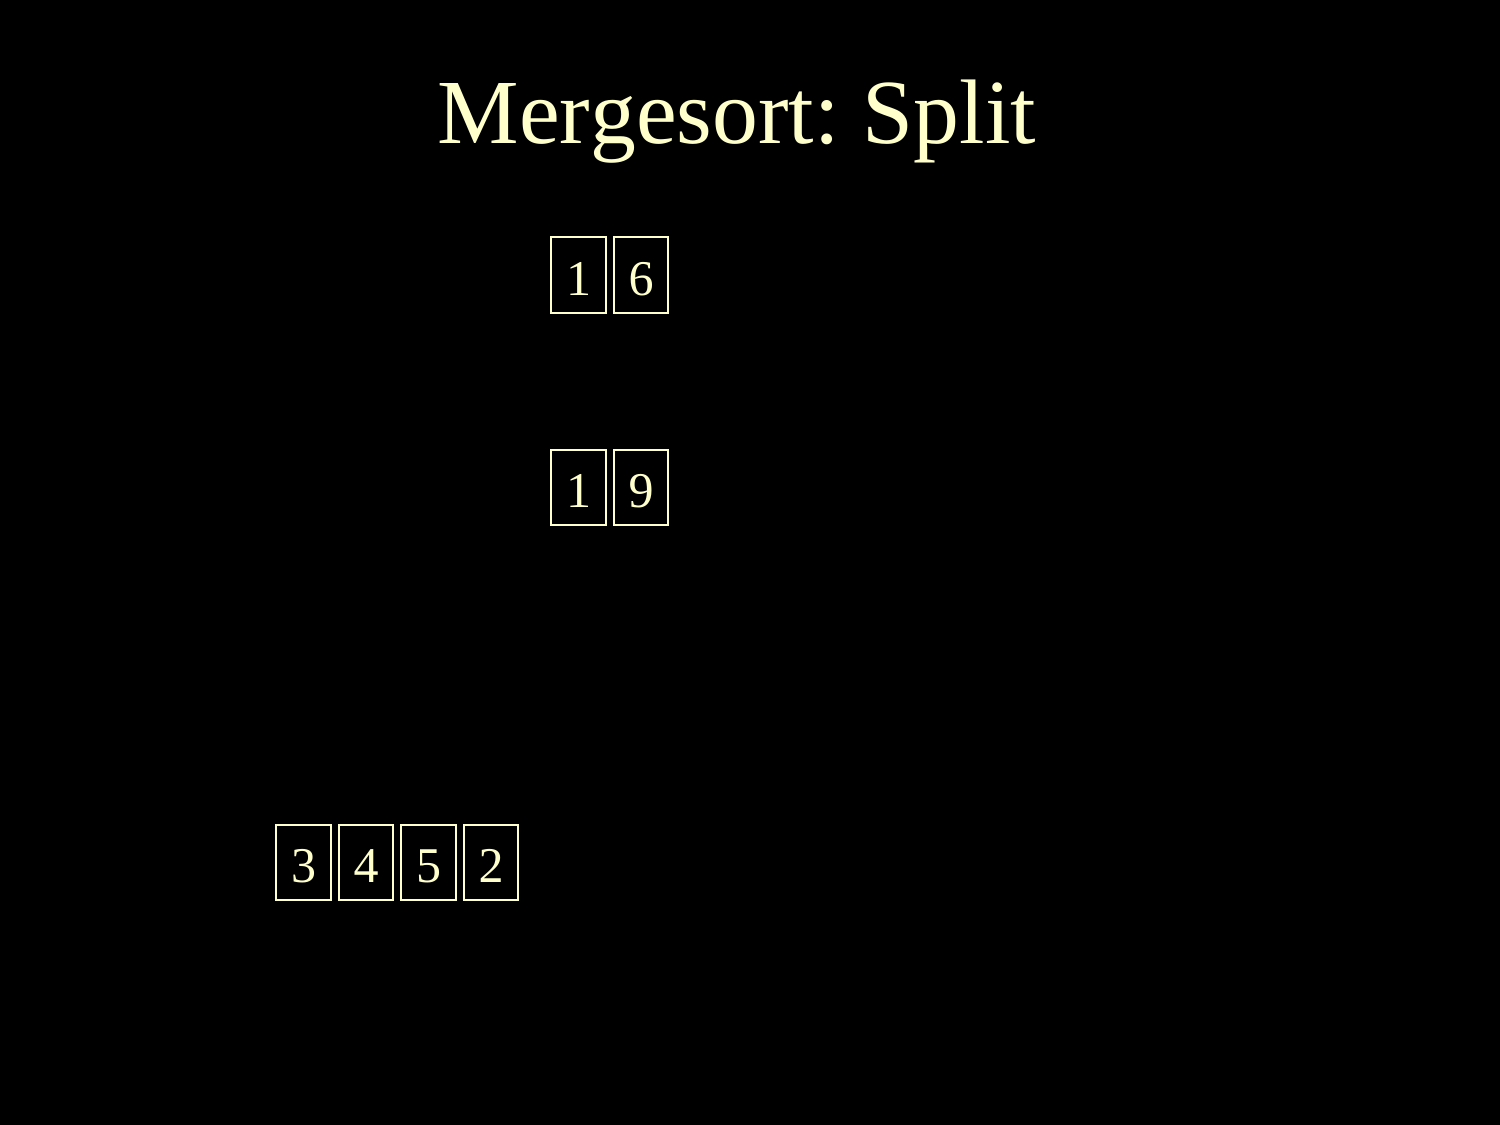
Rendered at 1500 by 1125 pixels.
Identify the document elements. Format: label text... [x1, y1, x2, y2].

text_box 1 [551, 237, 606, 313]
text_box 1 [551, 449, 606, 526]
text_box 6 [613, 237, 669, 313]
text_box 3 [276, 824, 331, 901]
title Mergesort: Split [8, 50, 1467, 176]
text_box 2 [463, 824, 519, 901]
text_box 9 [613, 449, 669, 526]
text_box 4 [338, 824, 394, 901]
text_box 5 [401, 824, 456, 901]
